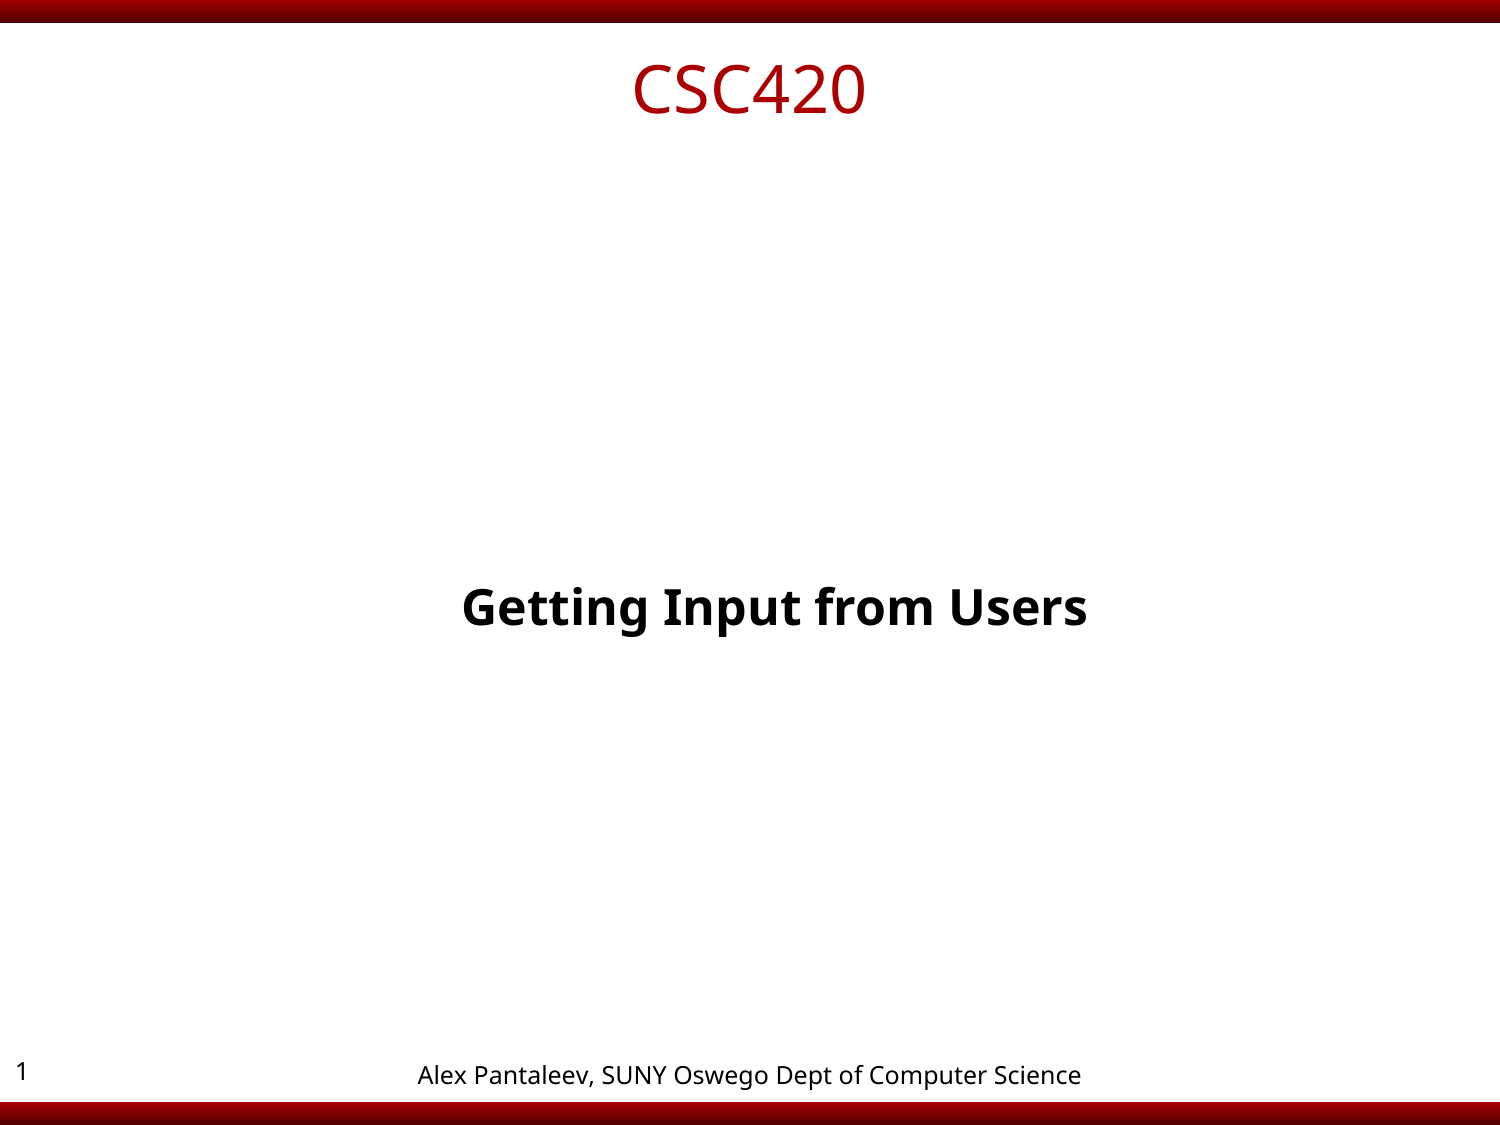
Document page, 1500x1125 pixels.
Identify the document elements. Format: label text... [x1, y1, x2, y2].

subtitle Getting Input from Users [0, 149, 1476, 1063]
title CSC420 [0, 24, 1500, 150]
